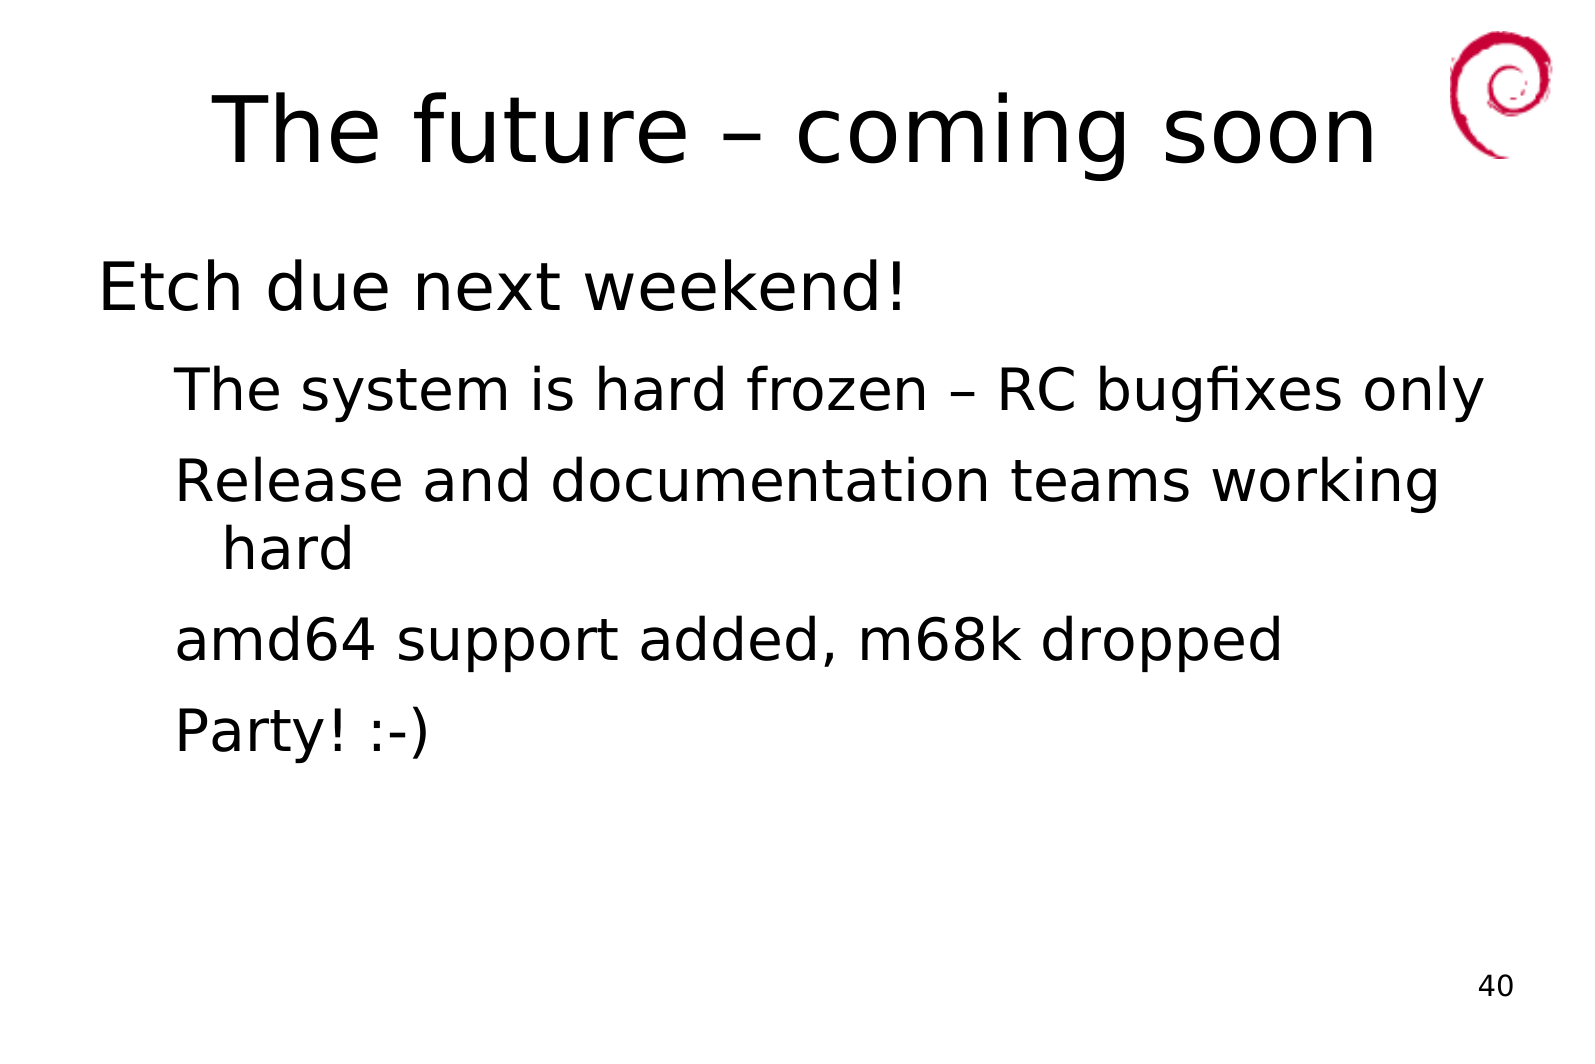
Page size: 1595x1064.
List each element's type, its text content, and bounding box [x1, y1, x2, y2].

picture [1450, 31, 1555, 159]
title The future – coming soon [79, 42, 1515, 221]
list Etch due next weekend! The system is hard frozen – RC bugfixes only Release and documentation teams working hard amd64 support added, m68k dropped Party! :-) [79, 248, 1515, 936]
